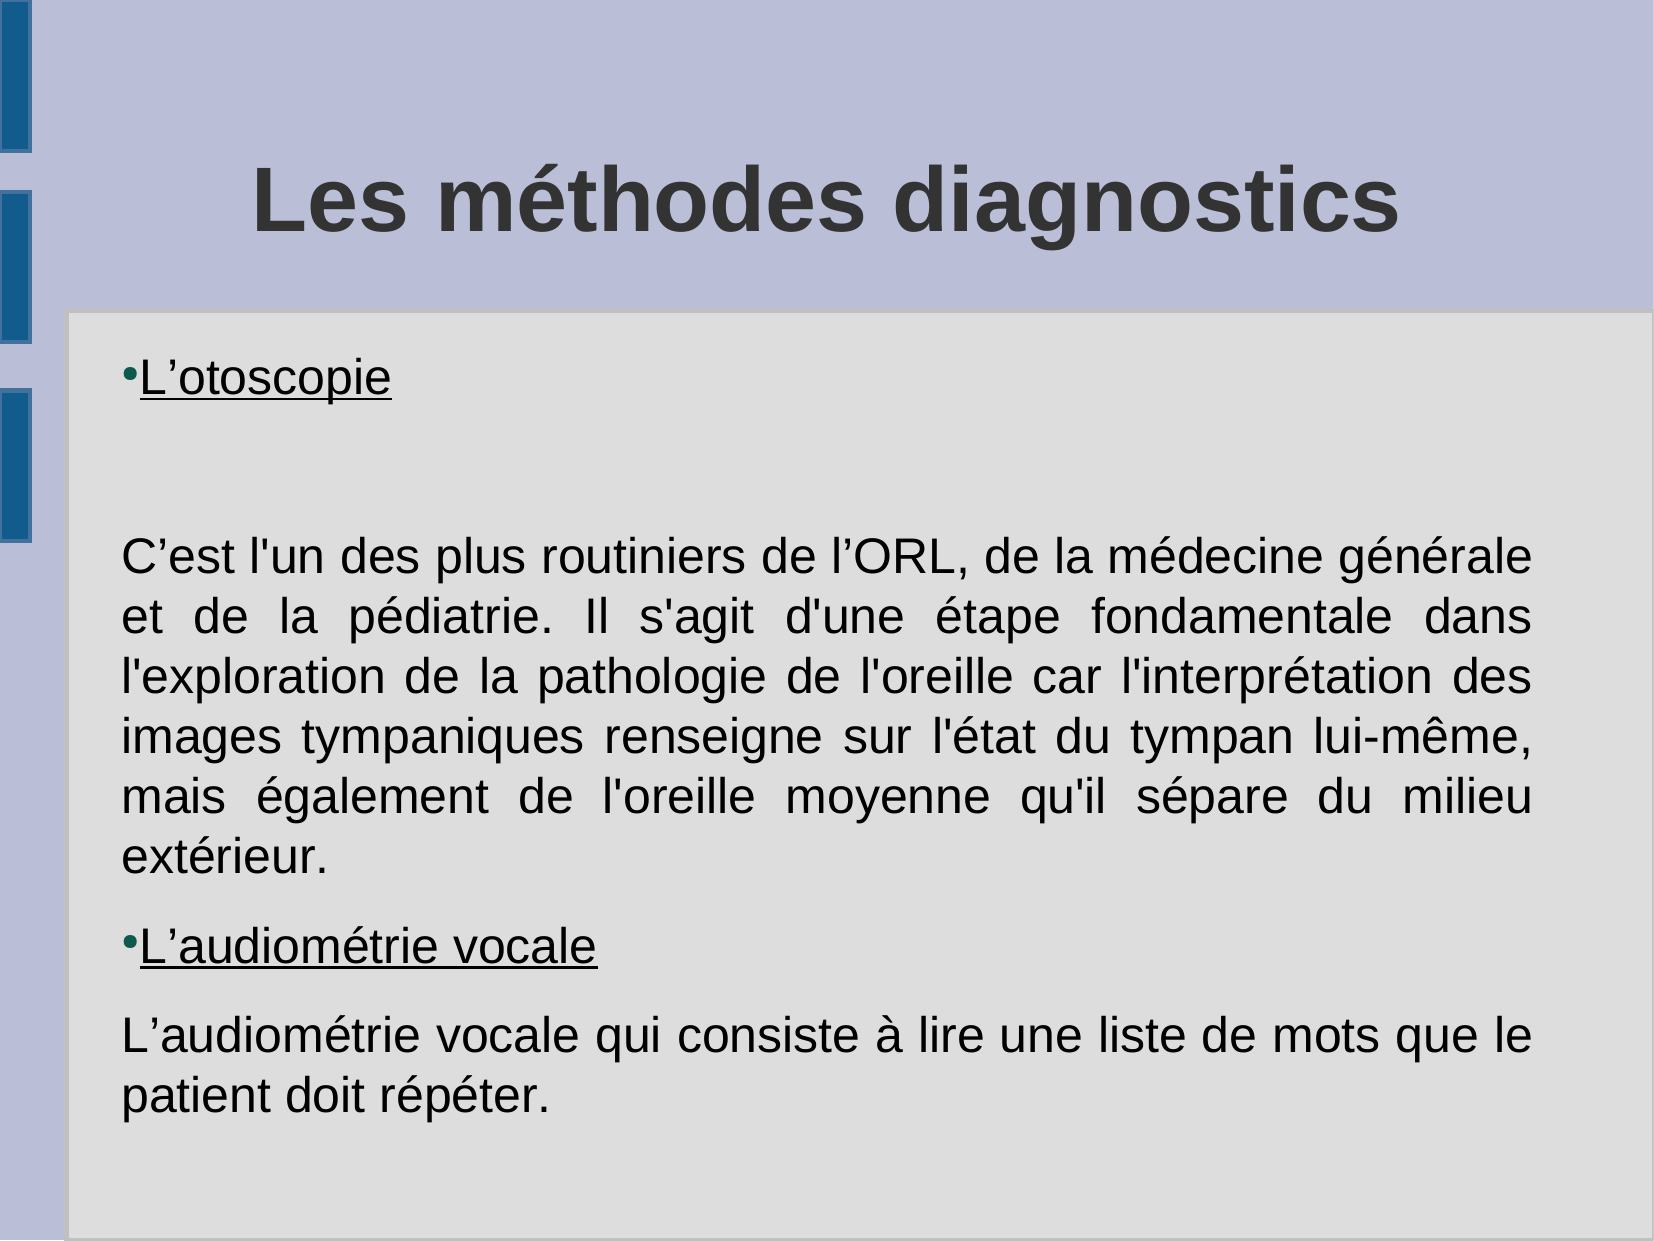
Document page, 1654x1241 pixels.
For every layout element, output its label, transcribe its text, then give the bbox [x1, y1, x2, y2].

list L’otoscopie C’est l'un des plus routiniers de l’ORL, de la médecine générale et de la pédiatrie. Il s'agit d'une étape fondamentale dans l'exploration de la pathologie de l'oreille car l'interprétation des images tympaniques renseigne sur l'état du tympan lui-même, mais également de l'oreille moyenne qu'il sépare du milieu extérieur. L’audiométrie vocale L’audiométrie vocale qui consiste à lire une liste de mots que le patient doit répéter. [121, 344, 1534, 1127]
title Les méthodes diagnostics [121, 91, 1534, 299]
